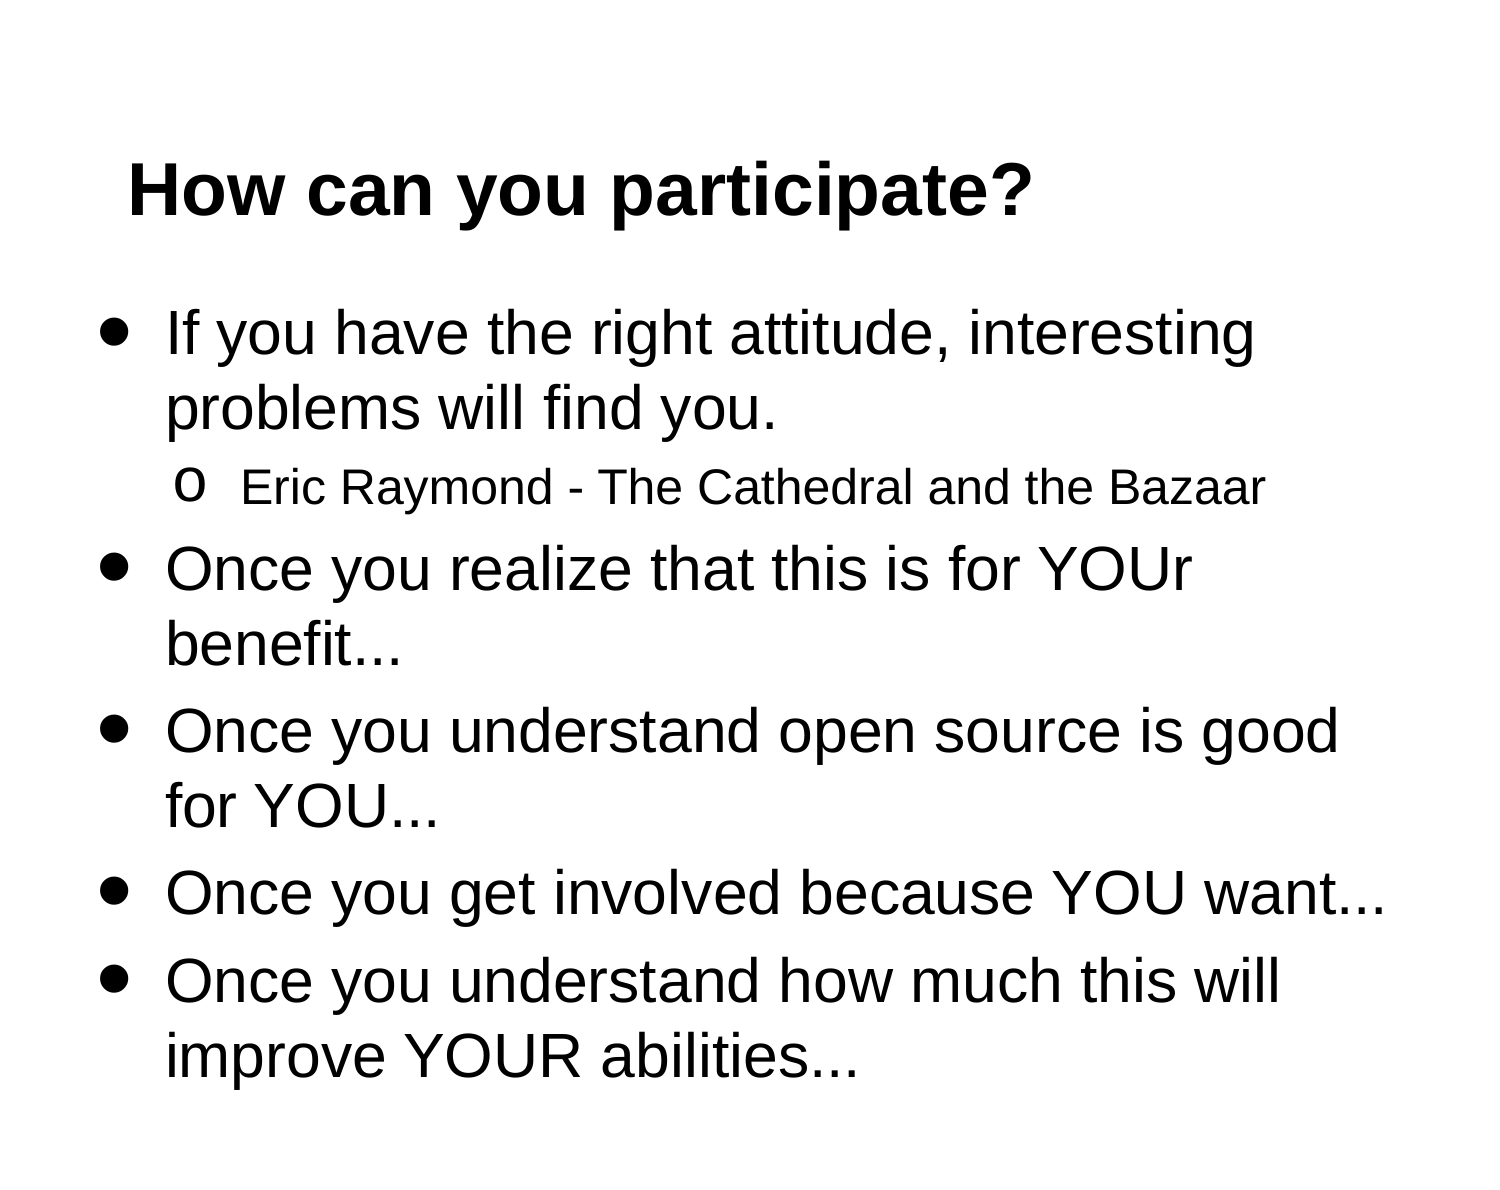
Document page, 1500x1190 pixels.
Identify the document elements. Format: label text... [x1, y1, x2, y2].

list If you have the right attitude, interesting problems will find you. Eric Raymond - The Cathedral and the Bazaar Once you realize that this is for YOUr benefit... Once you understand open source is good for YOU... Once you get involved because YOU want... Once you understand how much this will improve YOUR abilities... [75, 277, 1425, 1190]
title How can you participate? [75, 15, 1425, 246]
